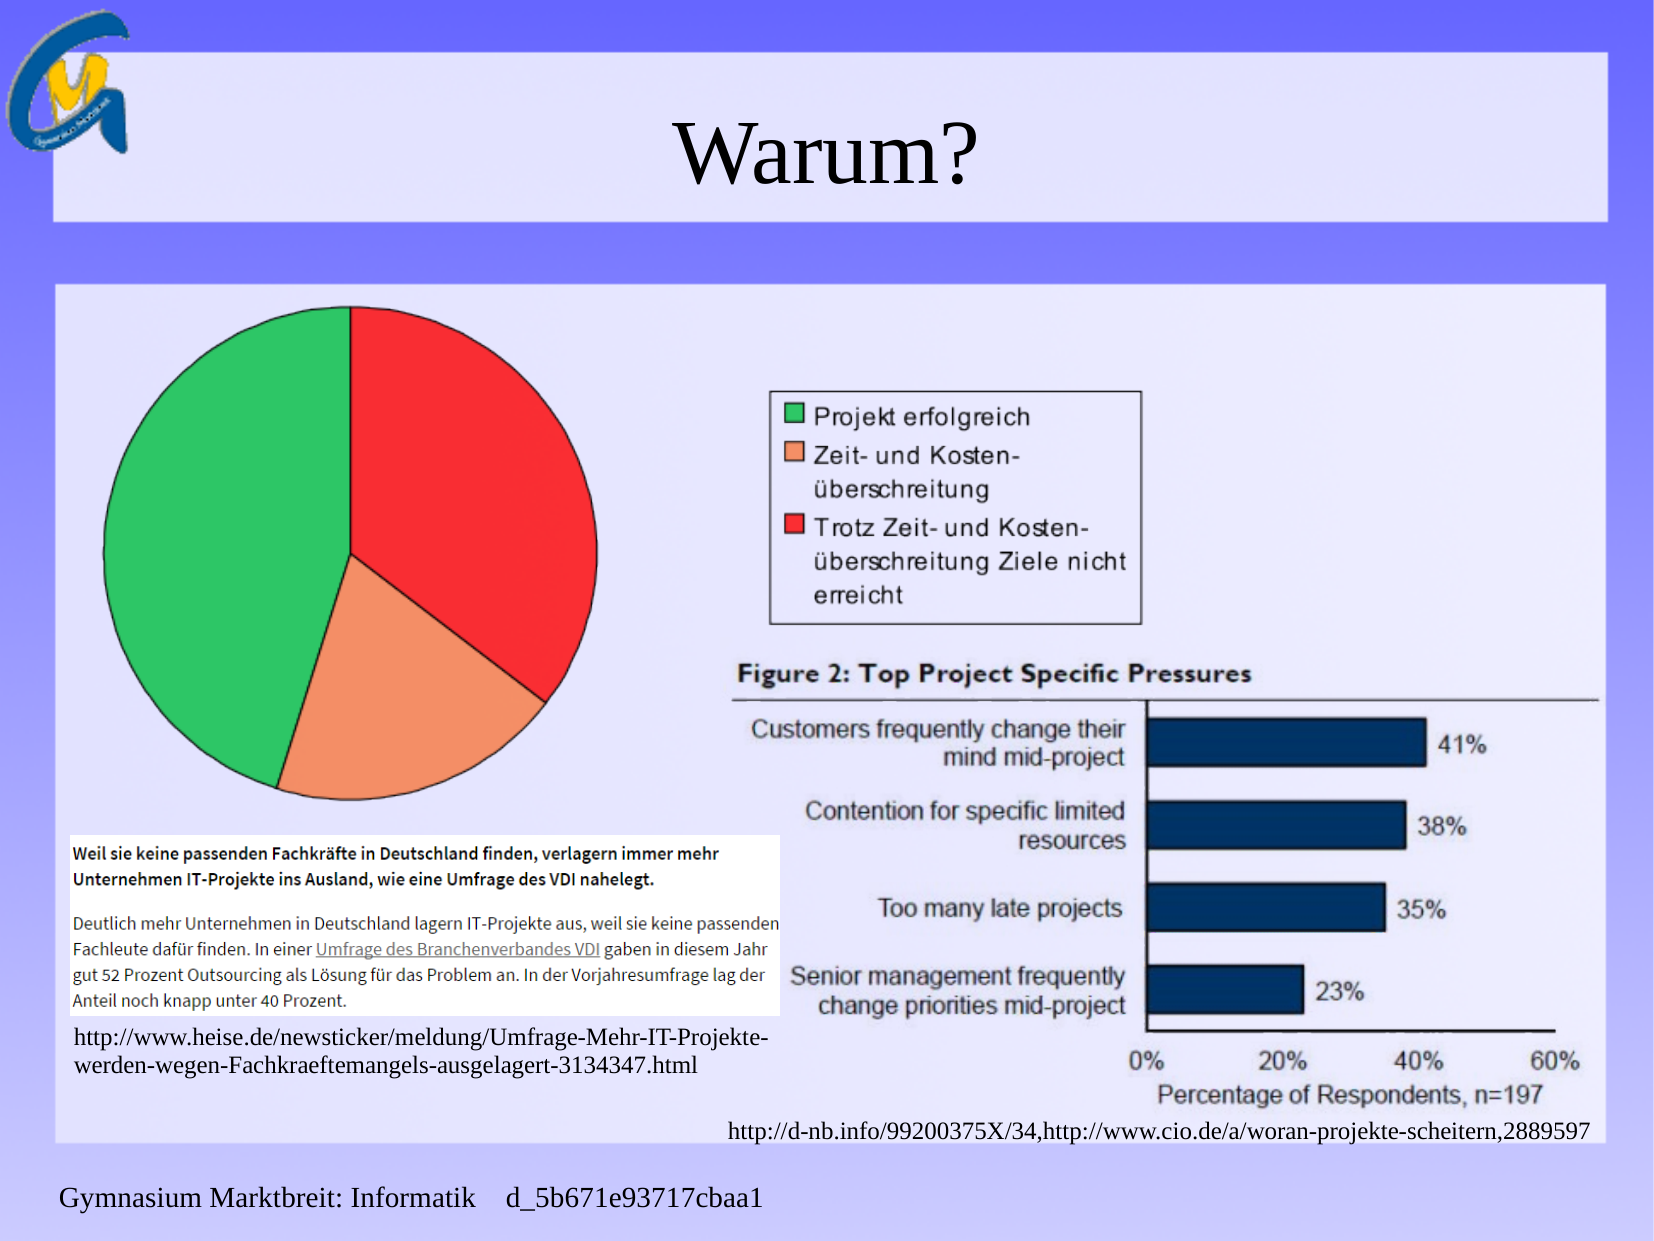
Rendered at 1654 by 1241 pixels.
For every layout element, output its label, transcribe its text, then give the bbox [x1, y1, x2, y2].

text_box http://d-nb.info/99200375X/34,http://www.cio.de/a/woran-projekte-scheitern,2889597 [637, 1110, 1607, 1154]
title Warum? [82, 49, 1571, 257]
picture [0, 0, 1654, 1241]
text_box http://www.heise.de/newsticker/meldung/Umfrage-Mehr-IT-Projekte-werden-wegen-Fachkraeftemangels-ausgelagert-3134347.html [59, 1015, 804, 1088]
